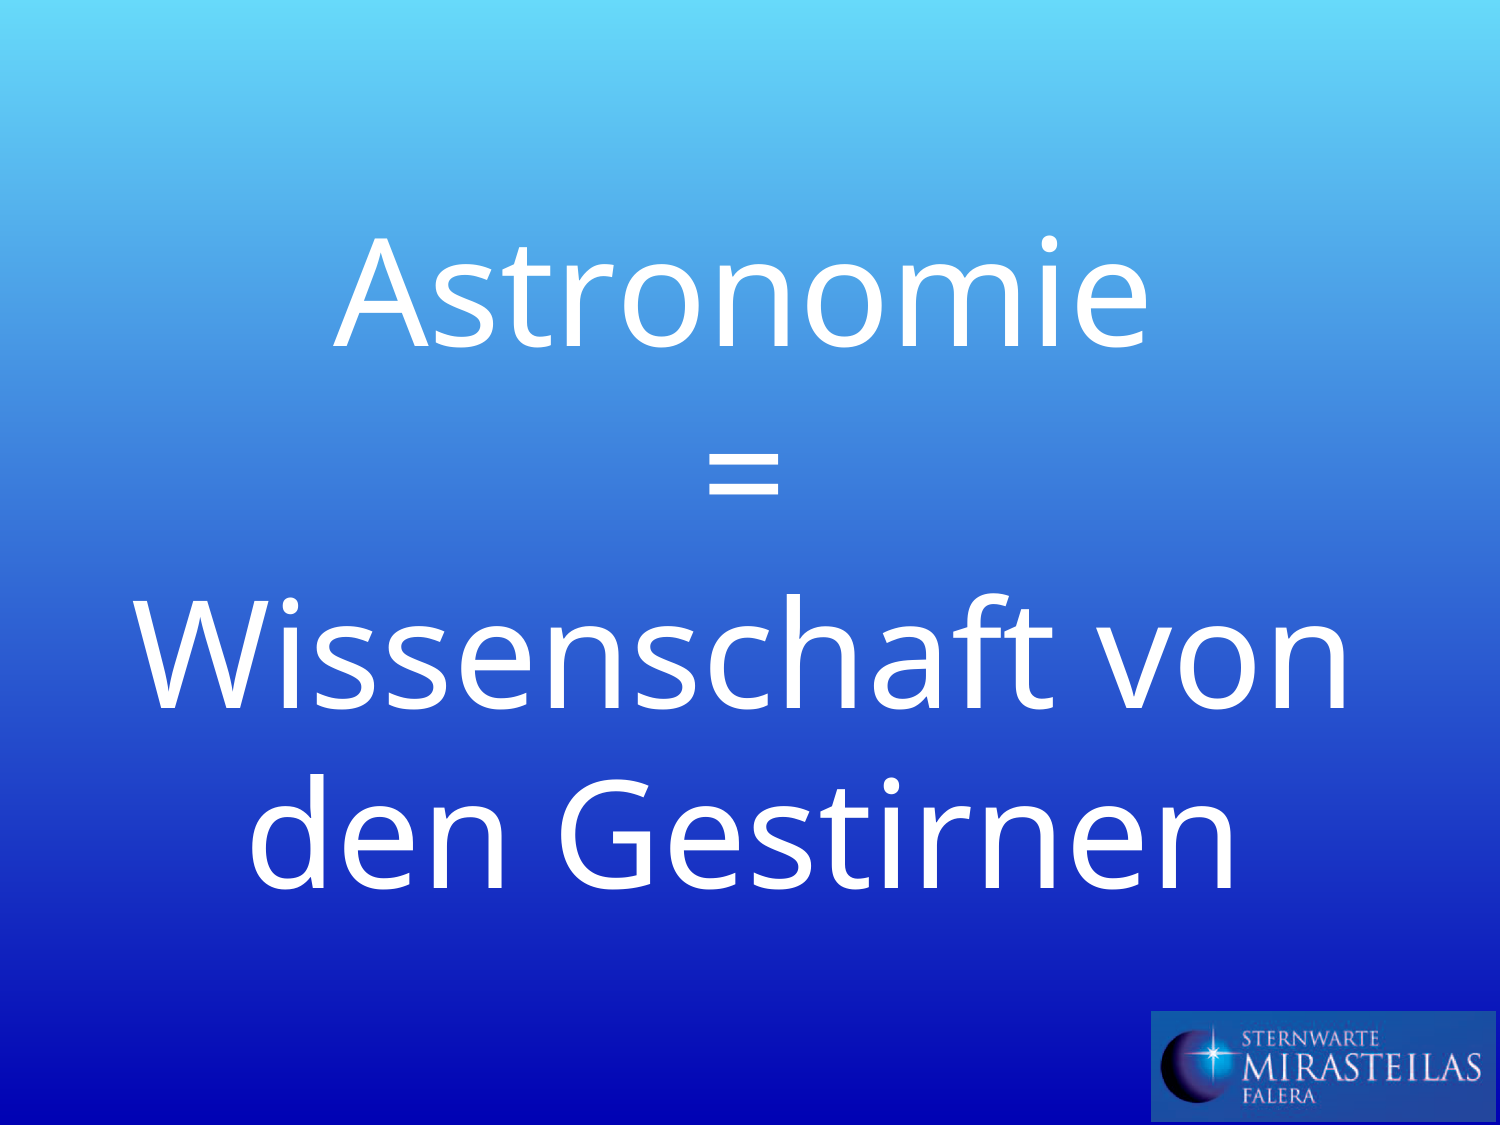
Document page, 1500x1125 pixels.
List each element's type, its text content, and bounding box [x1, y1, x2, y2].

picture [1151, 1011, 1496, 1122]
text_box Astronomie = Wissenschaft von den Gestirnen [82, 189, 1406, 827]
